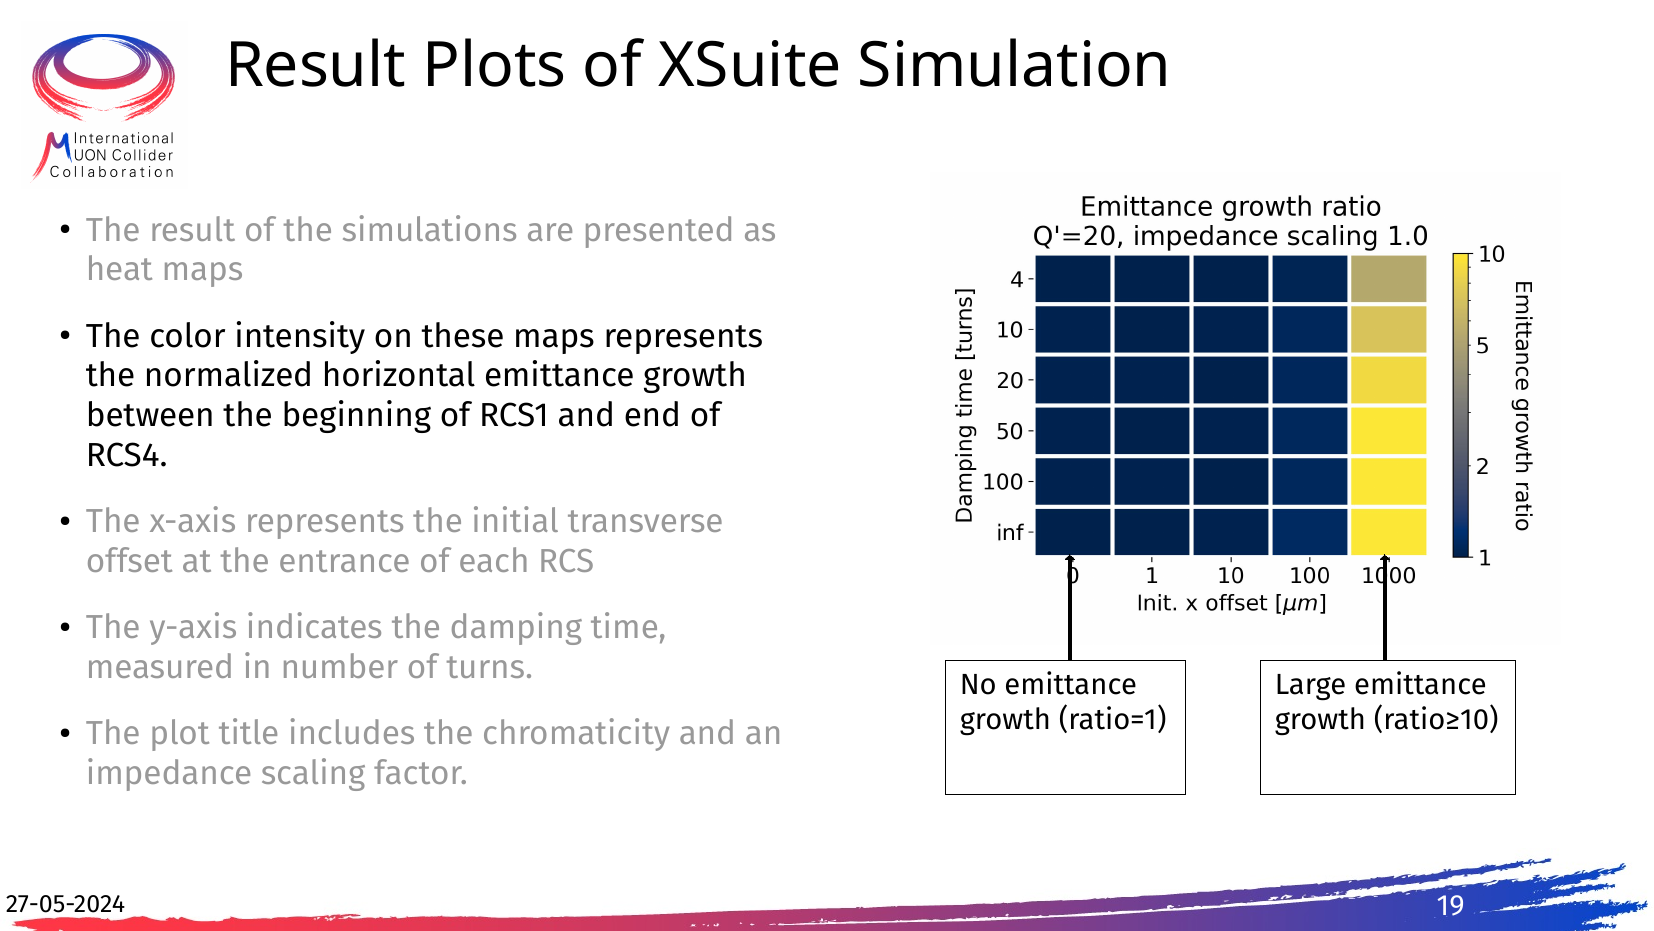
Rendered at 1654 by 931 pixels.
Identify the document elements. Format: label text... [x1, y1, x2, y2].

text_box Large emittance growth (ratio≥10) [1260, 660, 1516, 745]
picture [21, 21, 188, 189]
text_box No emittance growth (ratio=1) [945, 660, 1186, 745]
list The result of the simulations are presented as heat maps The color intensity on these maps represents the normalized horizontal emittance growth between the beginning of RCS1 and end of RCS4. The x-axis represents the initial transverse offset at the entrance of each RCS The y-axis indicates the damping time, measured in number of turns. The plot title includes the chromaticity and an impedance scaling factor. [50, 210, 796, 796]
picture [0, 848, 1654, 931]
text_box [1380, 554, 1390, 661]
picture [930, 172, 1561, 646]
text_box [1065, 554, 1075, 661]
title Result Plots of XSuite Simulation [225, 19, 1571, 181]
